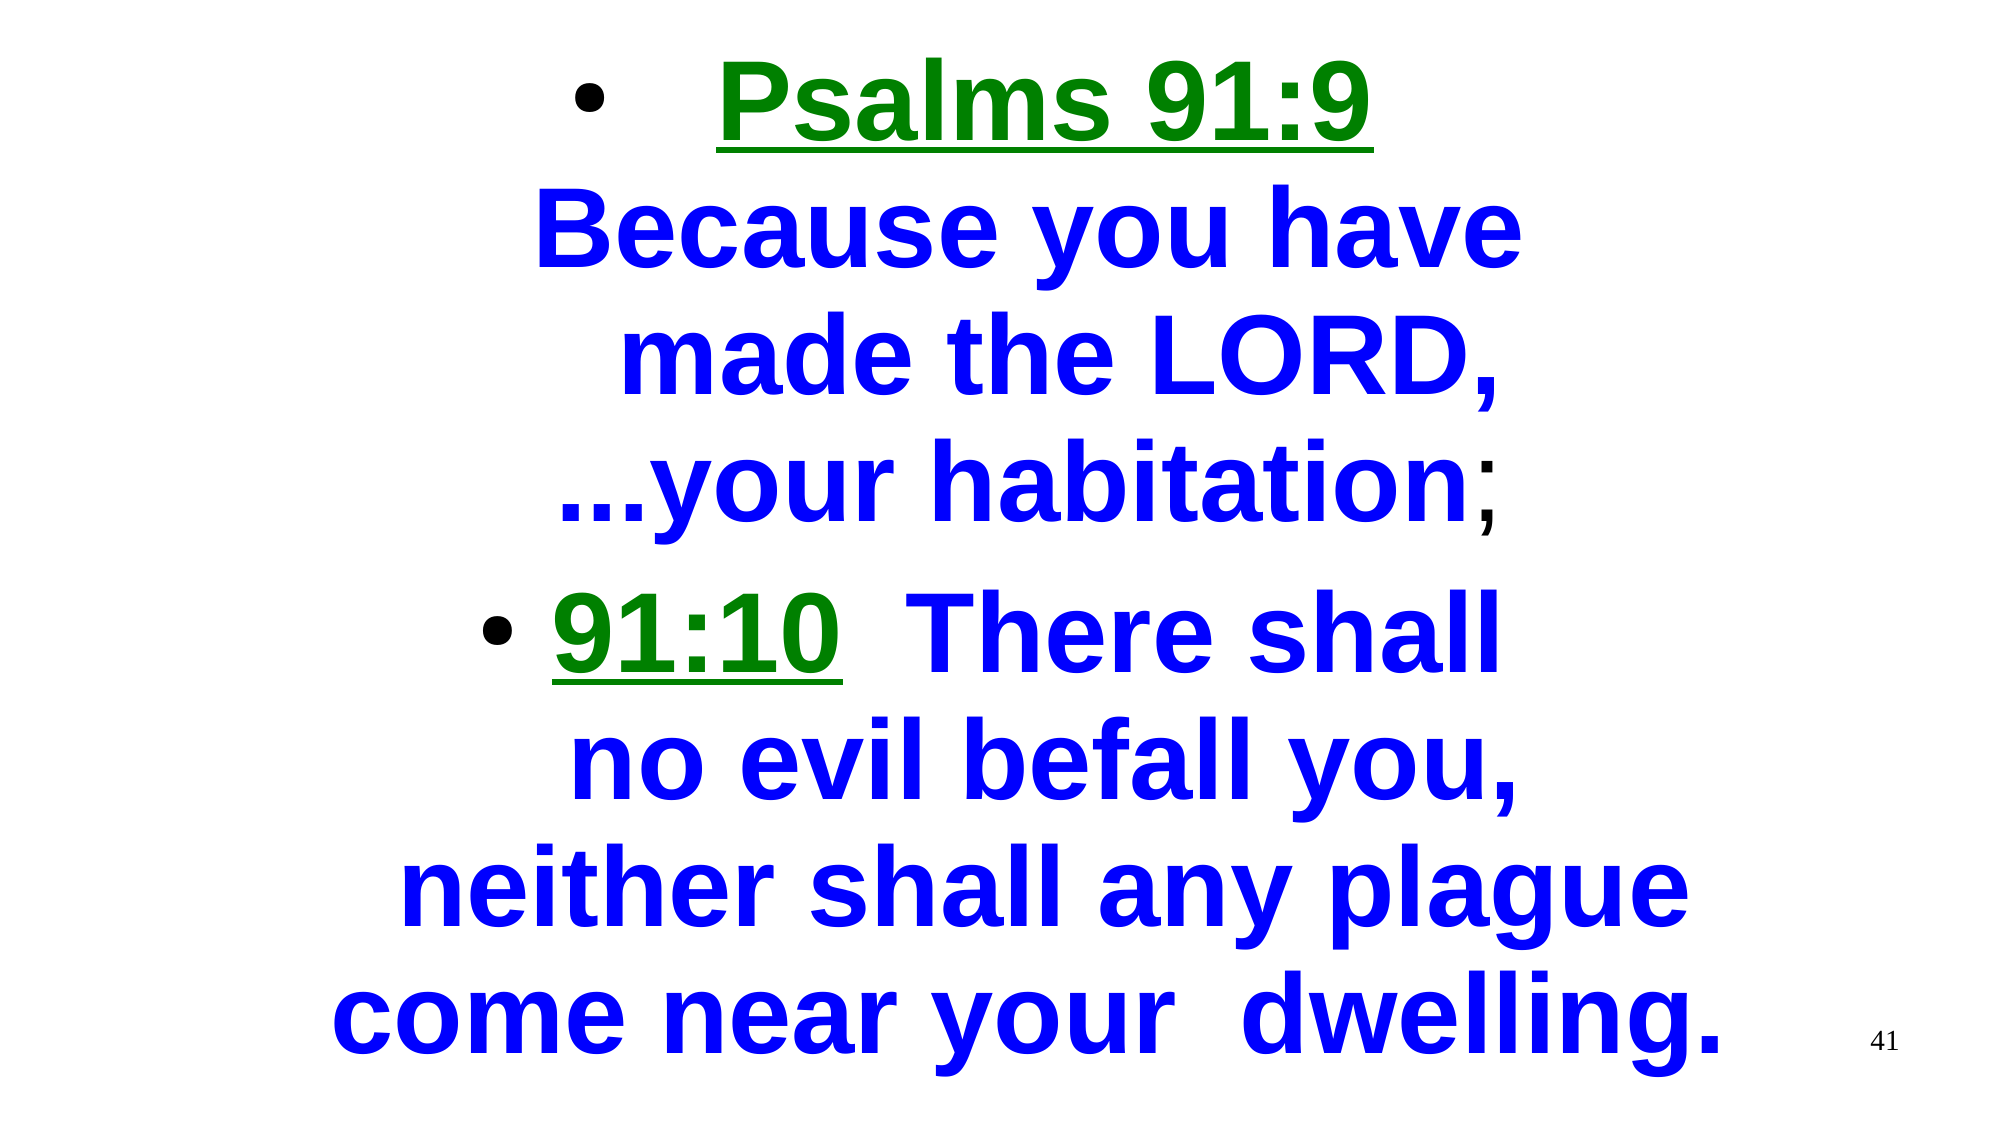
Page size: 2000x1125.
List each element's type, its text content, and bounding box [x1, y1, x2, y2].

list Psalms 91:9 Because you have made the LORD, ...your habitation; 91:10 There shall no evil befall you, neither shall any plague come near your dwelling. [37, 37, 1988, 1088]
